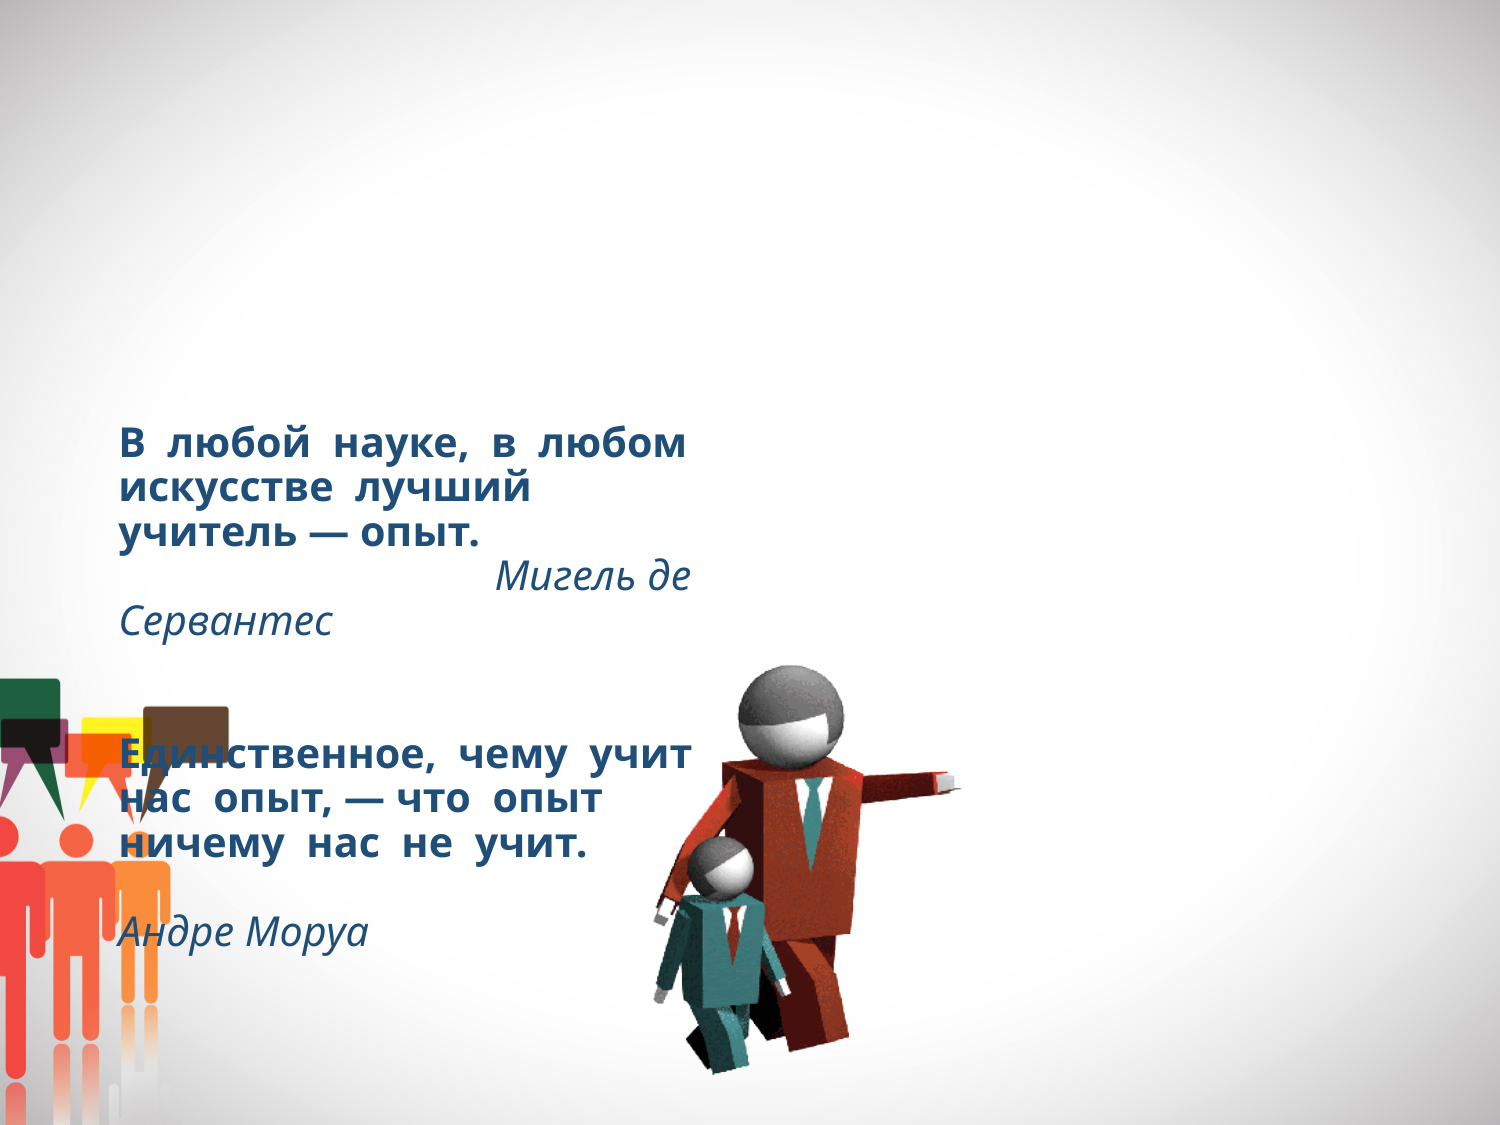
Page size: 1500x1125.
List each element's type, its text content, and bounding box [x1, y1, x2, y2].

title В любой науке, в любом искусстве лучший учитель — опыт. Мигель де Сервантес Единственное, чему учит нас опыт, — что опыт ничему нас не учит. Андре Моруа [137, 314, 1432, 532]
picture [653, 656, 971, 1075]
